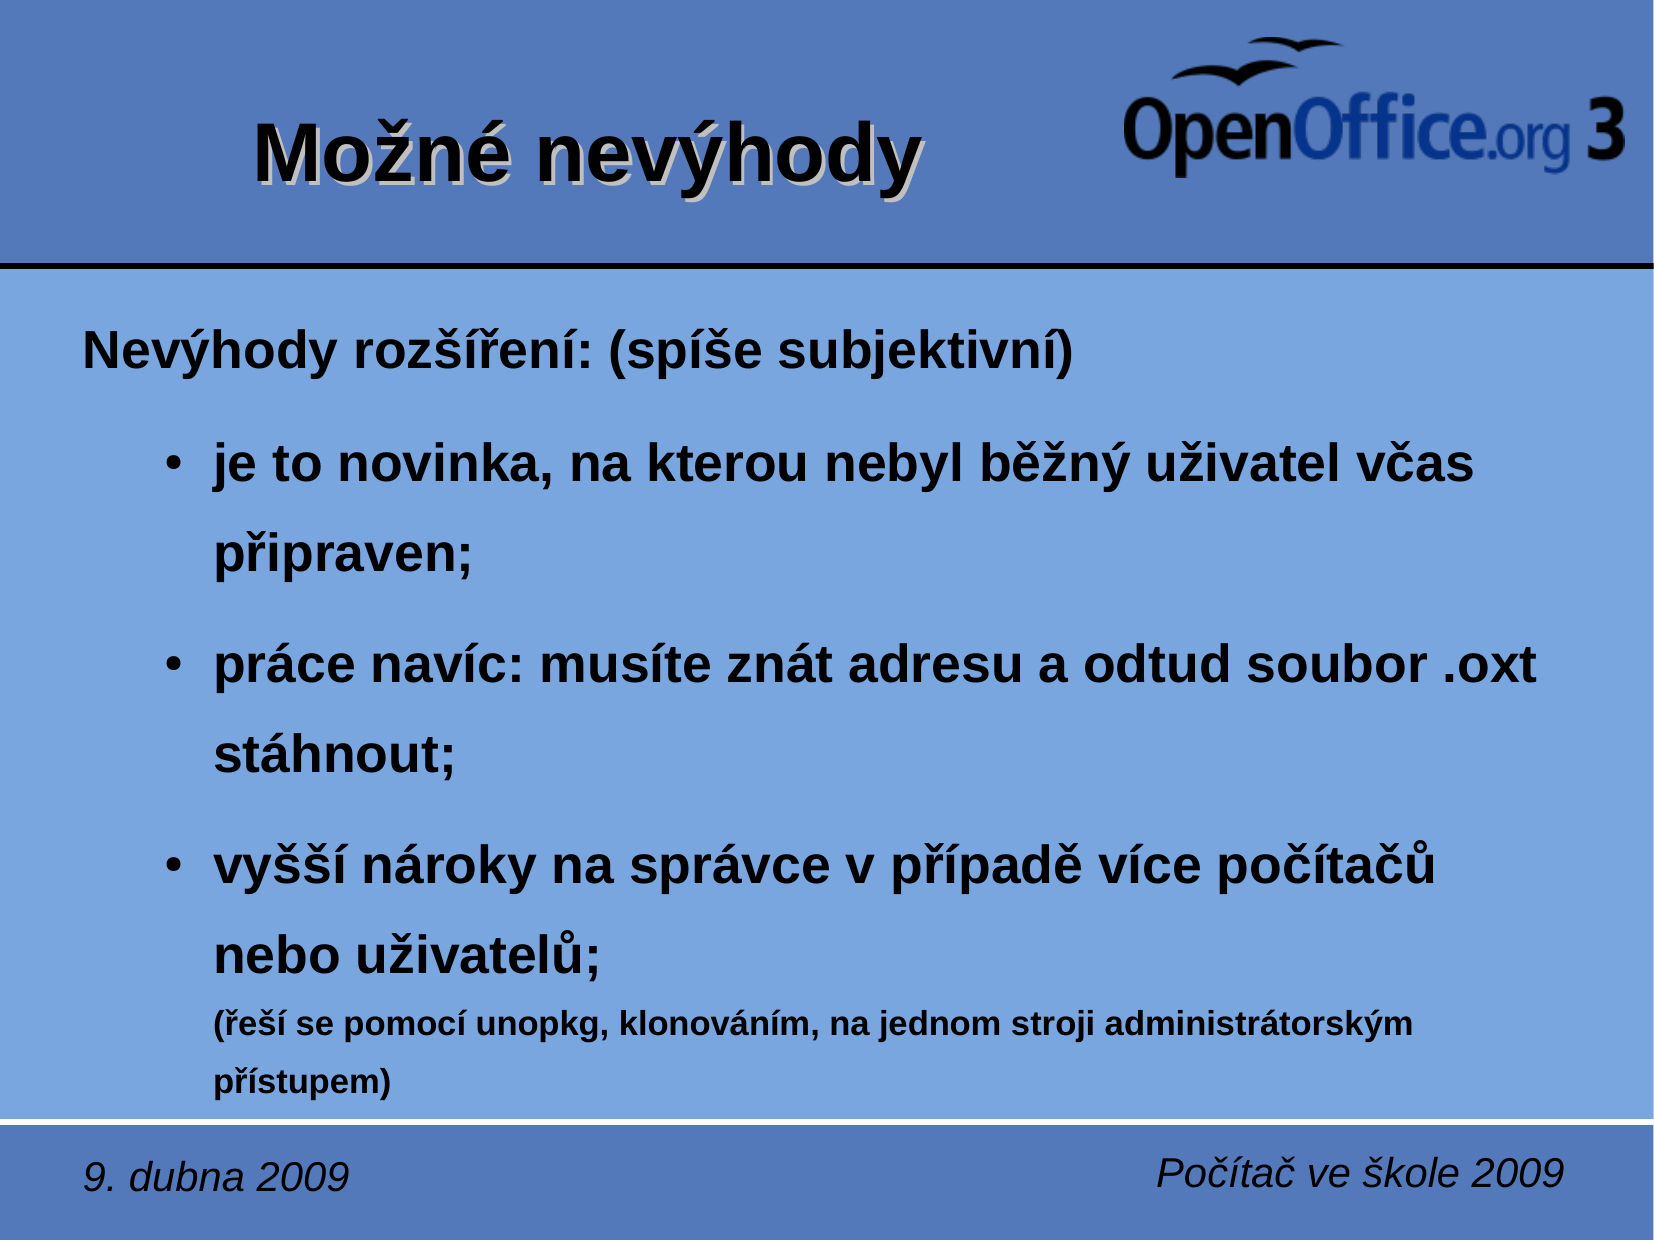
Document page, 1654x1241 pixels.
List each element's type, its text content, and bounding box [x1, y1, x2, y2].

title Možné nevýhody [82, 56, 1093, 250]
list Nevýhody rozšíření: (spíše subjektivní) je to novinka, na kterou nebyl běžný uživatel včas připraven; práce navíc: musíte znát adresu a odtud soubor .oxt stáhnout; vyšší nároky na správce v případě více počítačů nebo uživatelů; (řeší se pomocí unopkg, klonováním, na jednom stroji administrátorským přístupem) [82, 290, 1571, 1109]
picture [1124, 37, 1625, 178]
